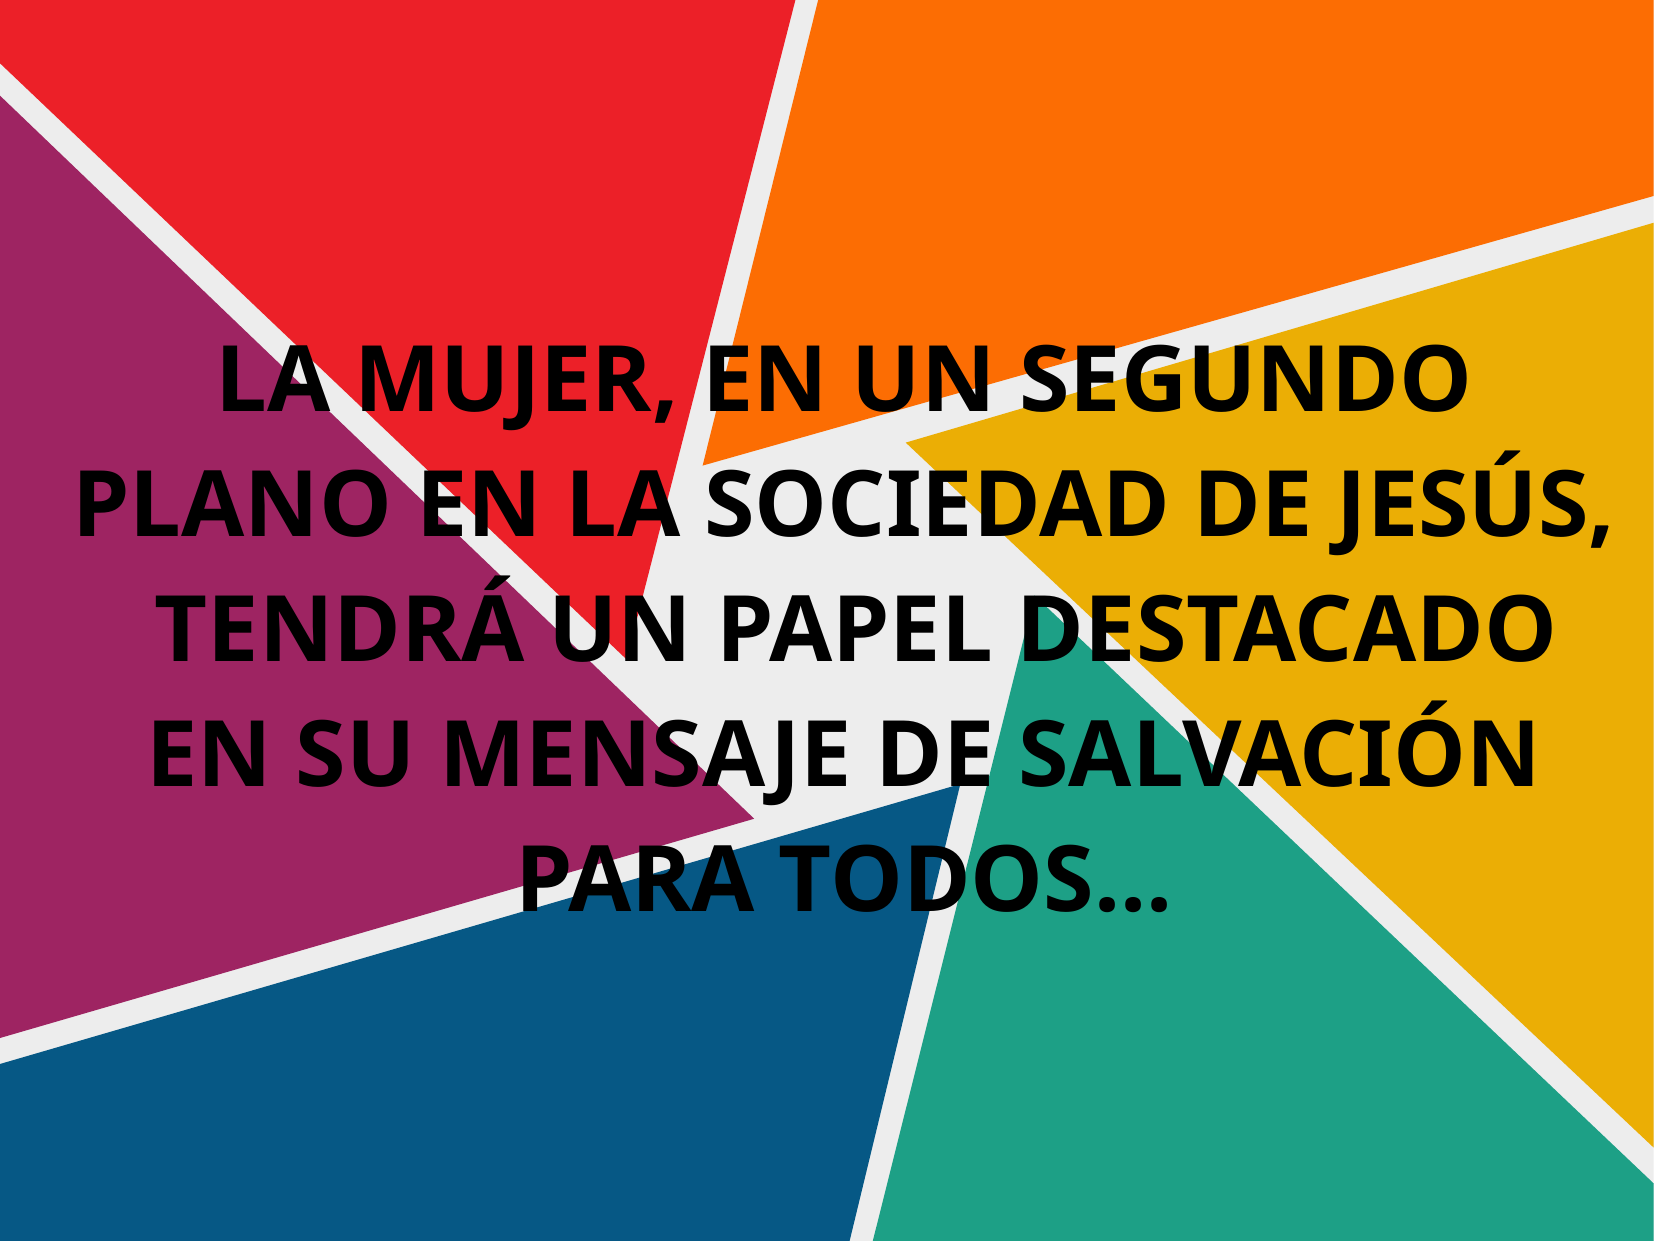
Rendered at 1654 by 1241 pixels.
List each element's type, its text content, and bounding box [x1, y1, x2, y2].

title LA MUJER, EN UN SEGUNDO PLANO EN LA SOCIEDAD DE JESÚS, TENDRÁ UN PAPEL DESTACADO EN SU MENSAJE DE SALVACIÓN PARA TODOS... [70, 153, 1619, 1099]
